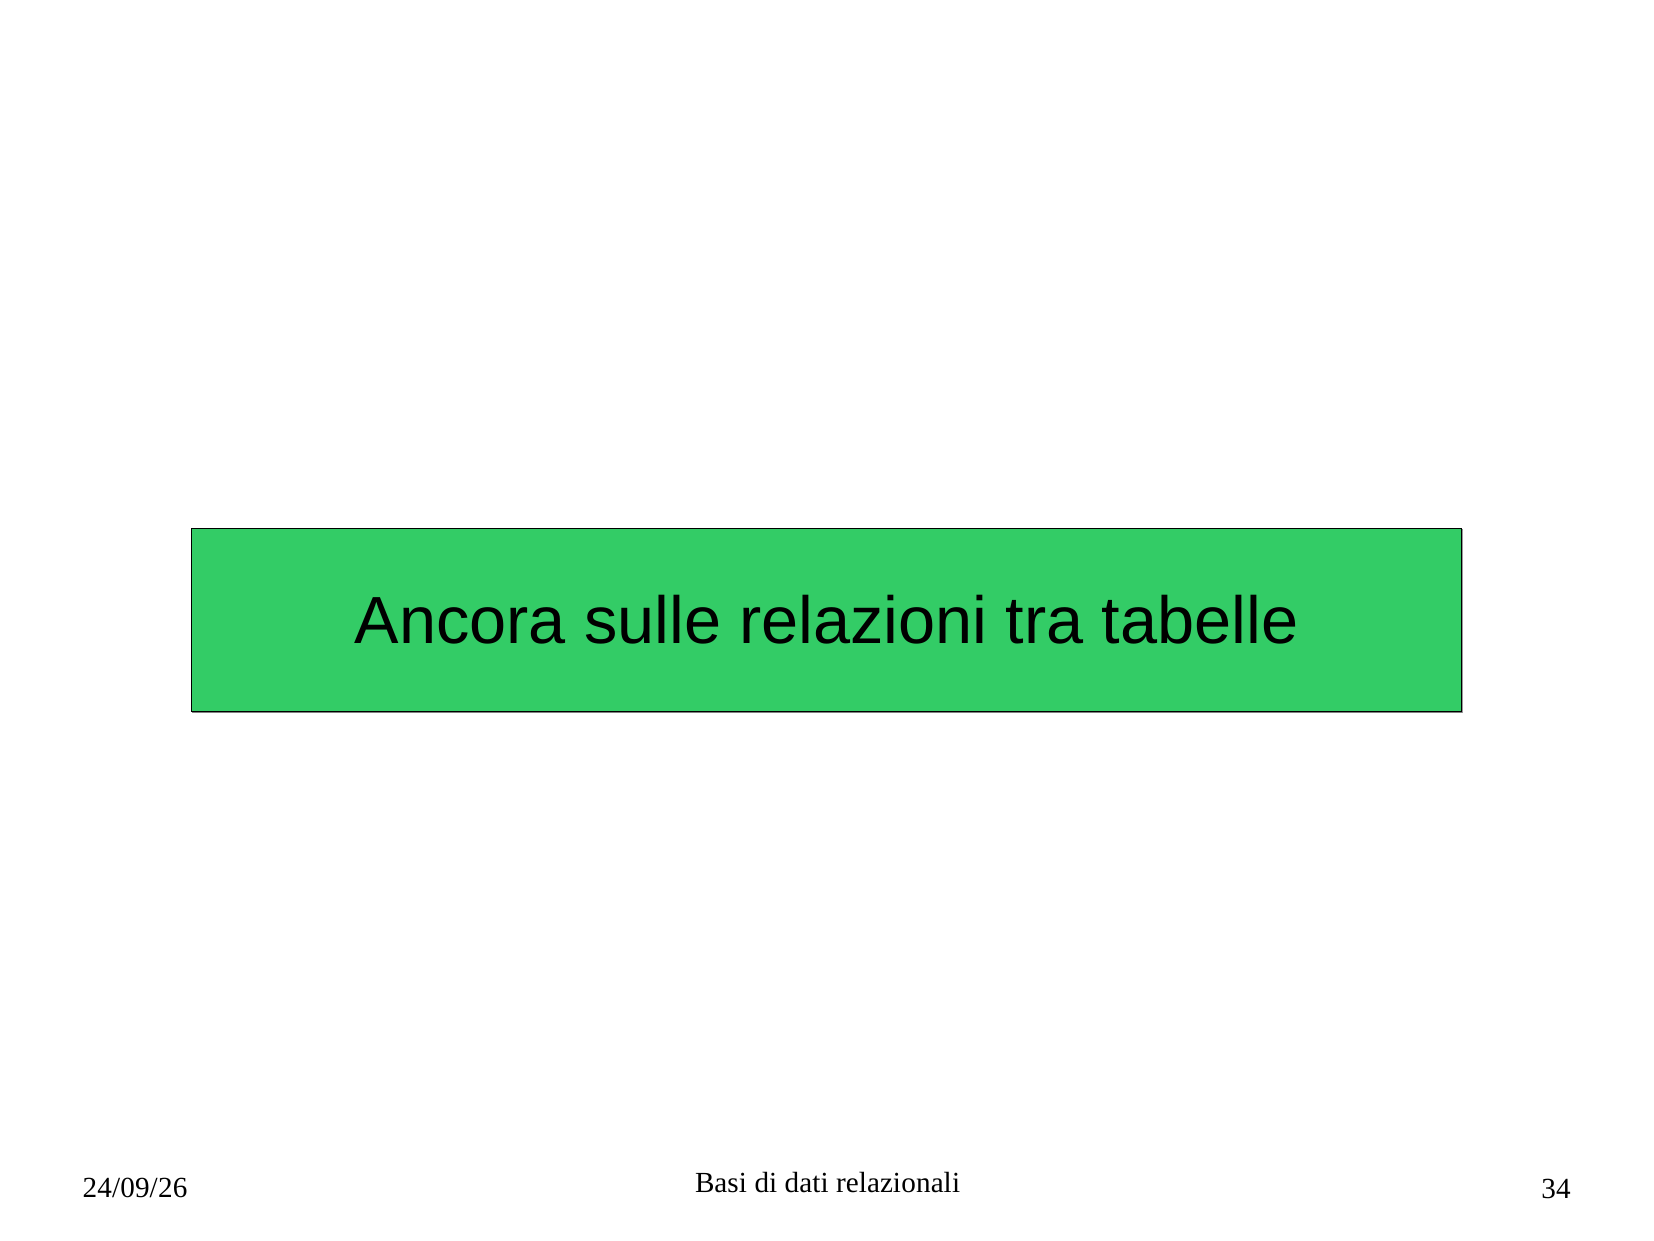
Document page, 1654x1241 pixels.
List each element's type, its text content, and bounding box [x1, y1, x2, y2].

text_box Ancora sulle relazioni tra tabelle [191, 528, 1462, 712]
